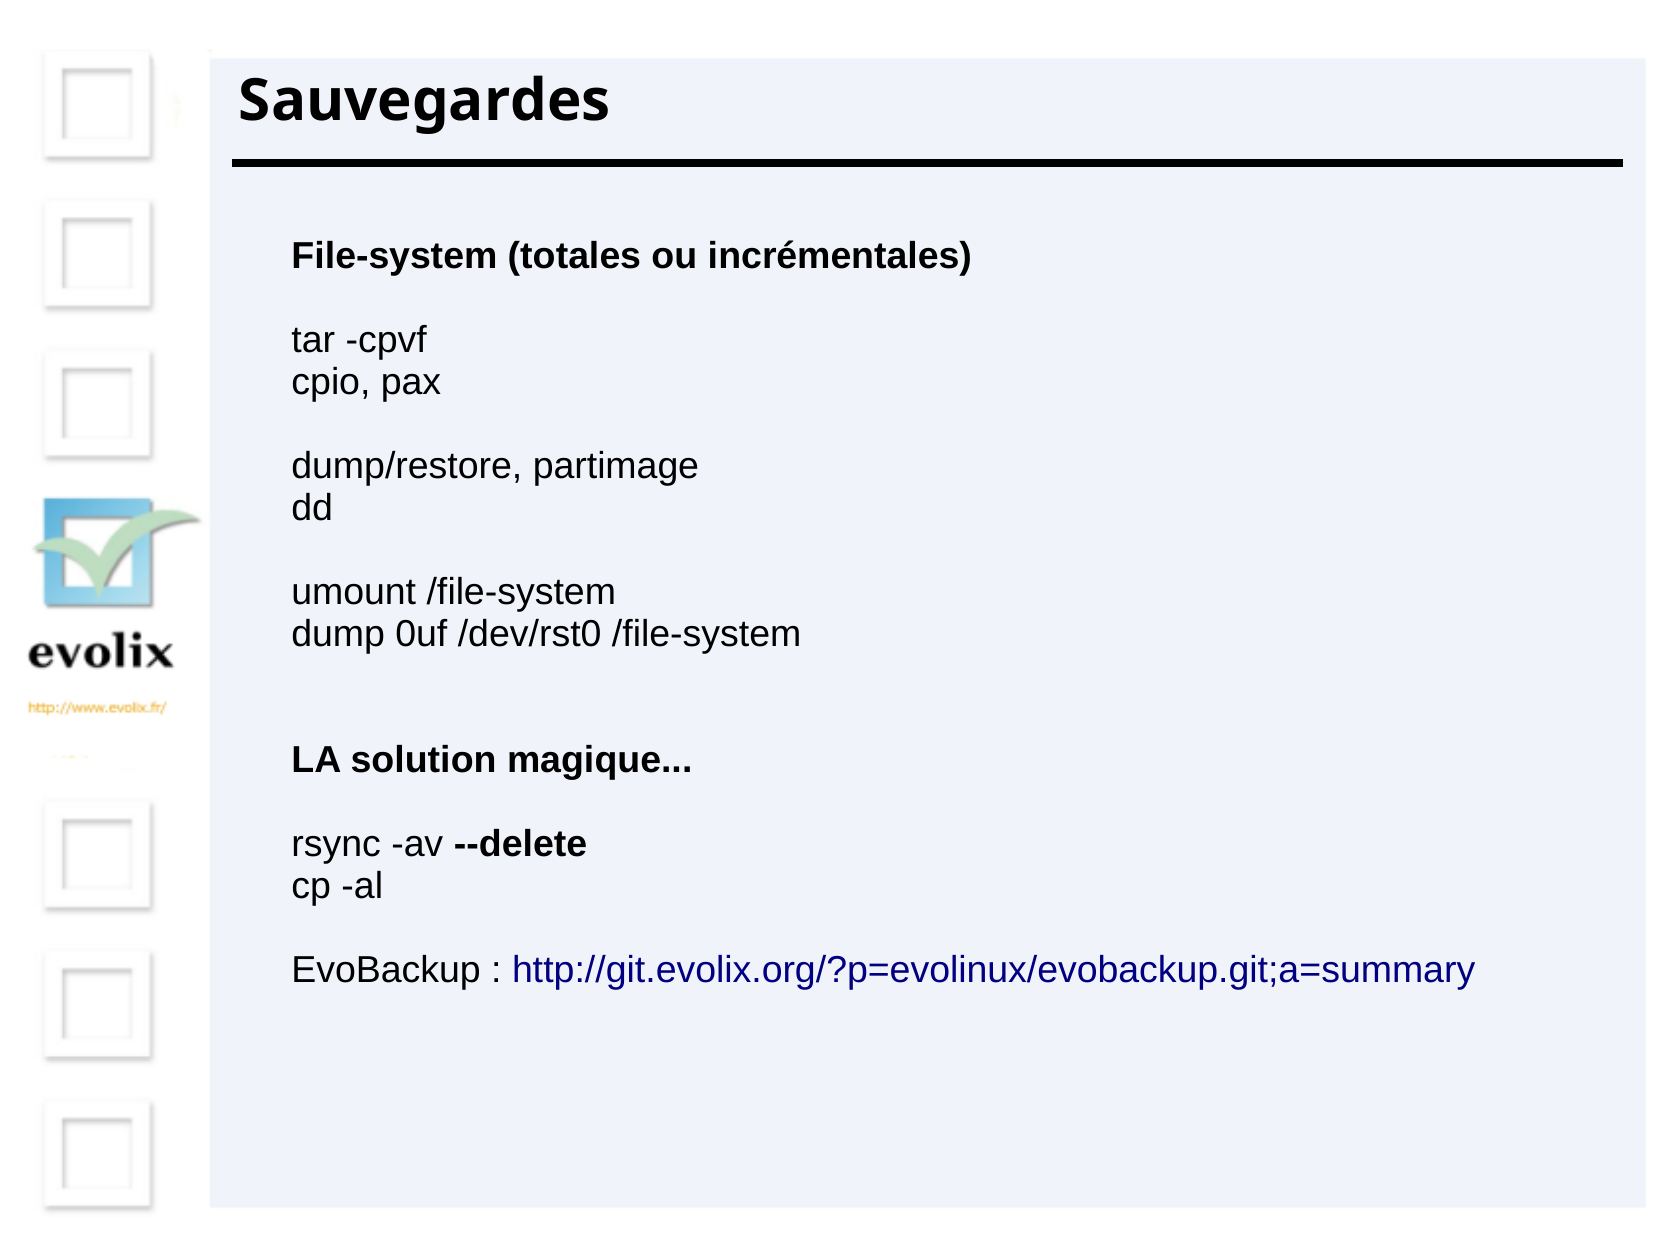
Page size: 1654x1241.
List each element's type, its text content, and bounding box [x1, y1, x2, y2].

picture [0, 49, 1654, 1218]
text_box File-system (totales ou incrémentales) tar -cpvf cpio, pax dump/restore, partimage dd umount /file-system dump 0uf /dev/rst0 /file-system LA solution magique... rsync -av --delete cp -al EvoBackup : http://git.evolix.org/?p=evolinux/evobackup.git;a=summary [276, 227, 1513, 1124]
title Sauvegardes [238, 0, 1531, 196]
